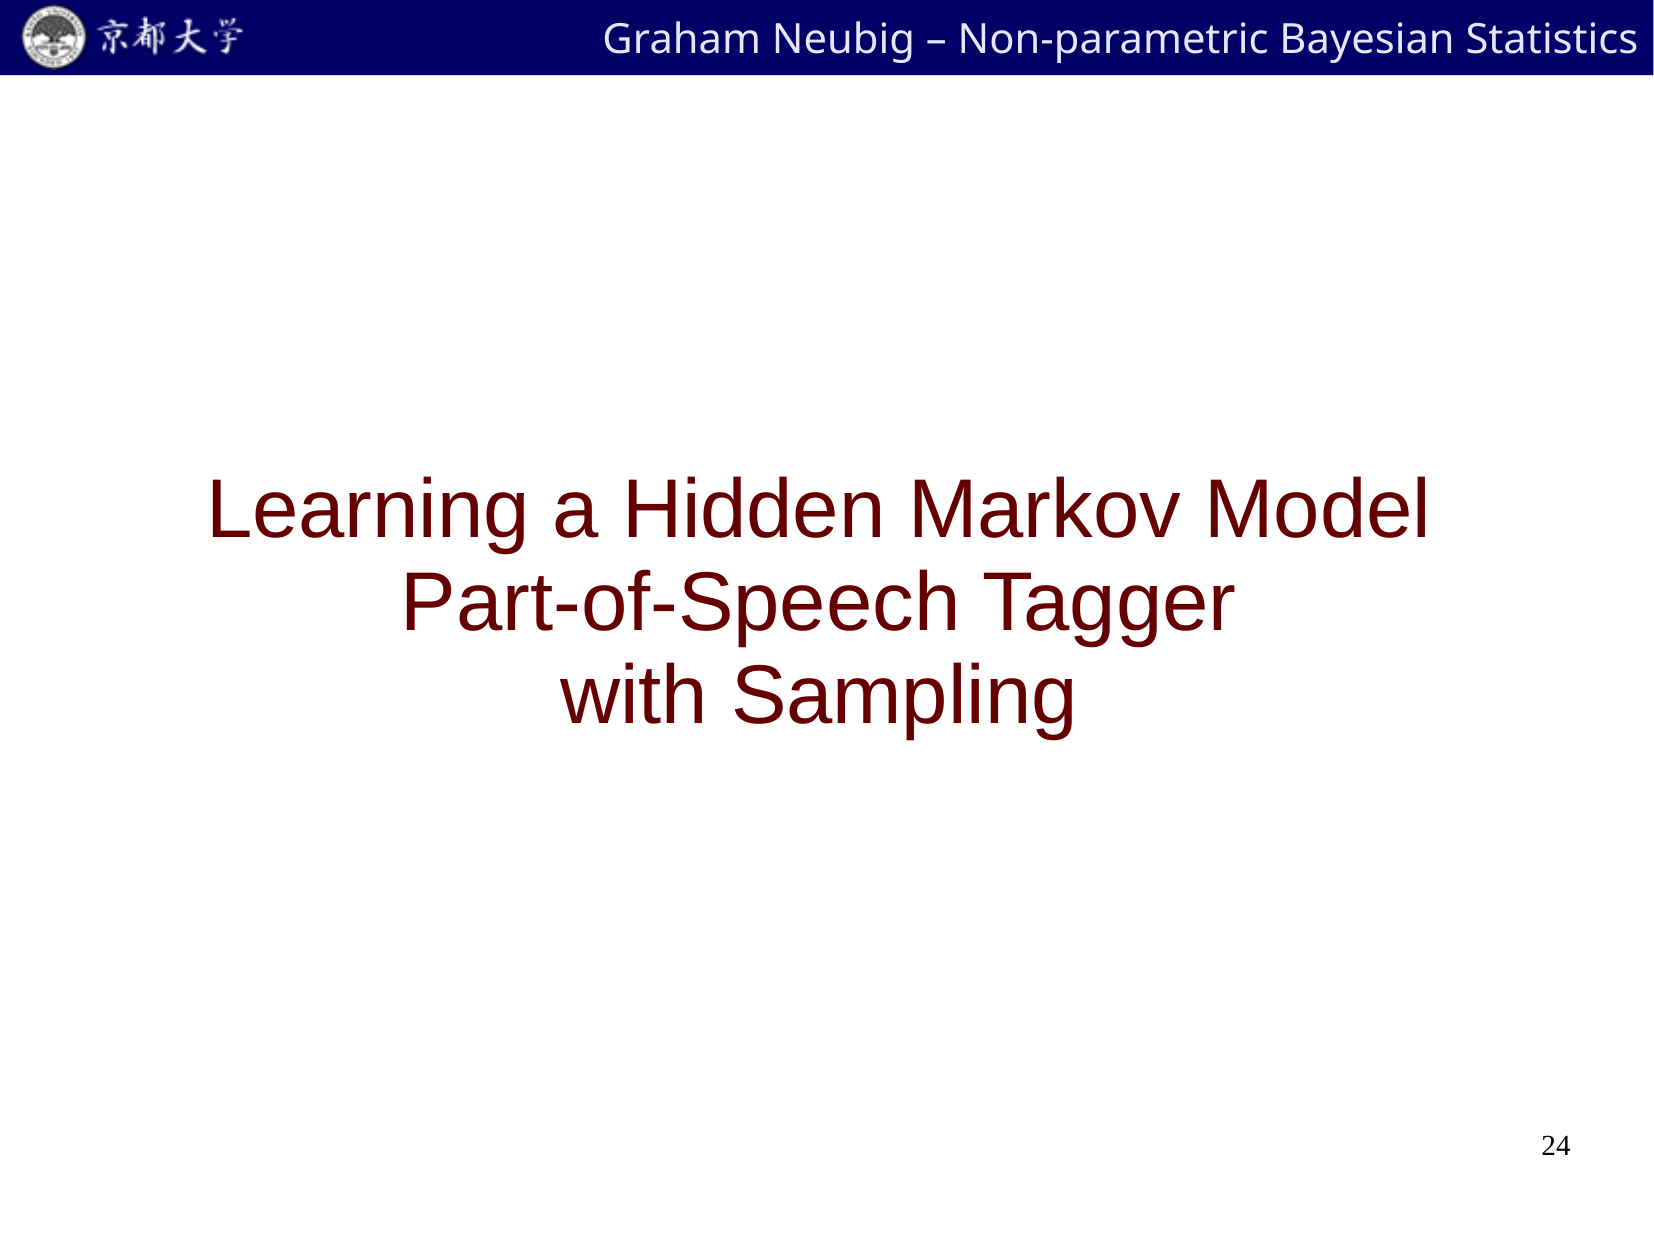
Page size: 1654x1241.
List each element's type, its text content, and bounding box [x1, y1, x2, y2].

title Learning a Hidden Markov Model Part-of-Speech Tagger with Sampling [75, 462, 1564, 742]
picture [0, 0, 247, 70]
